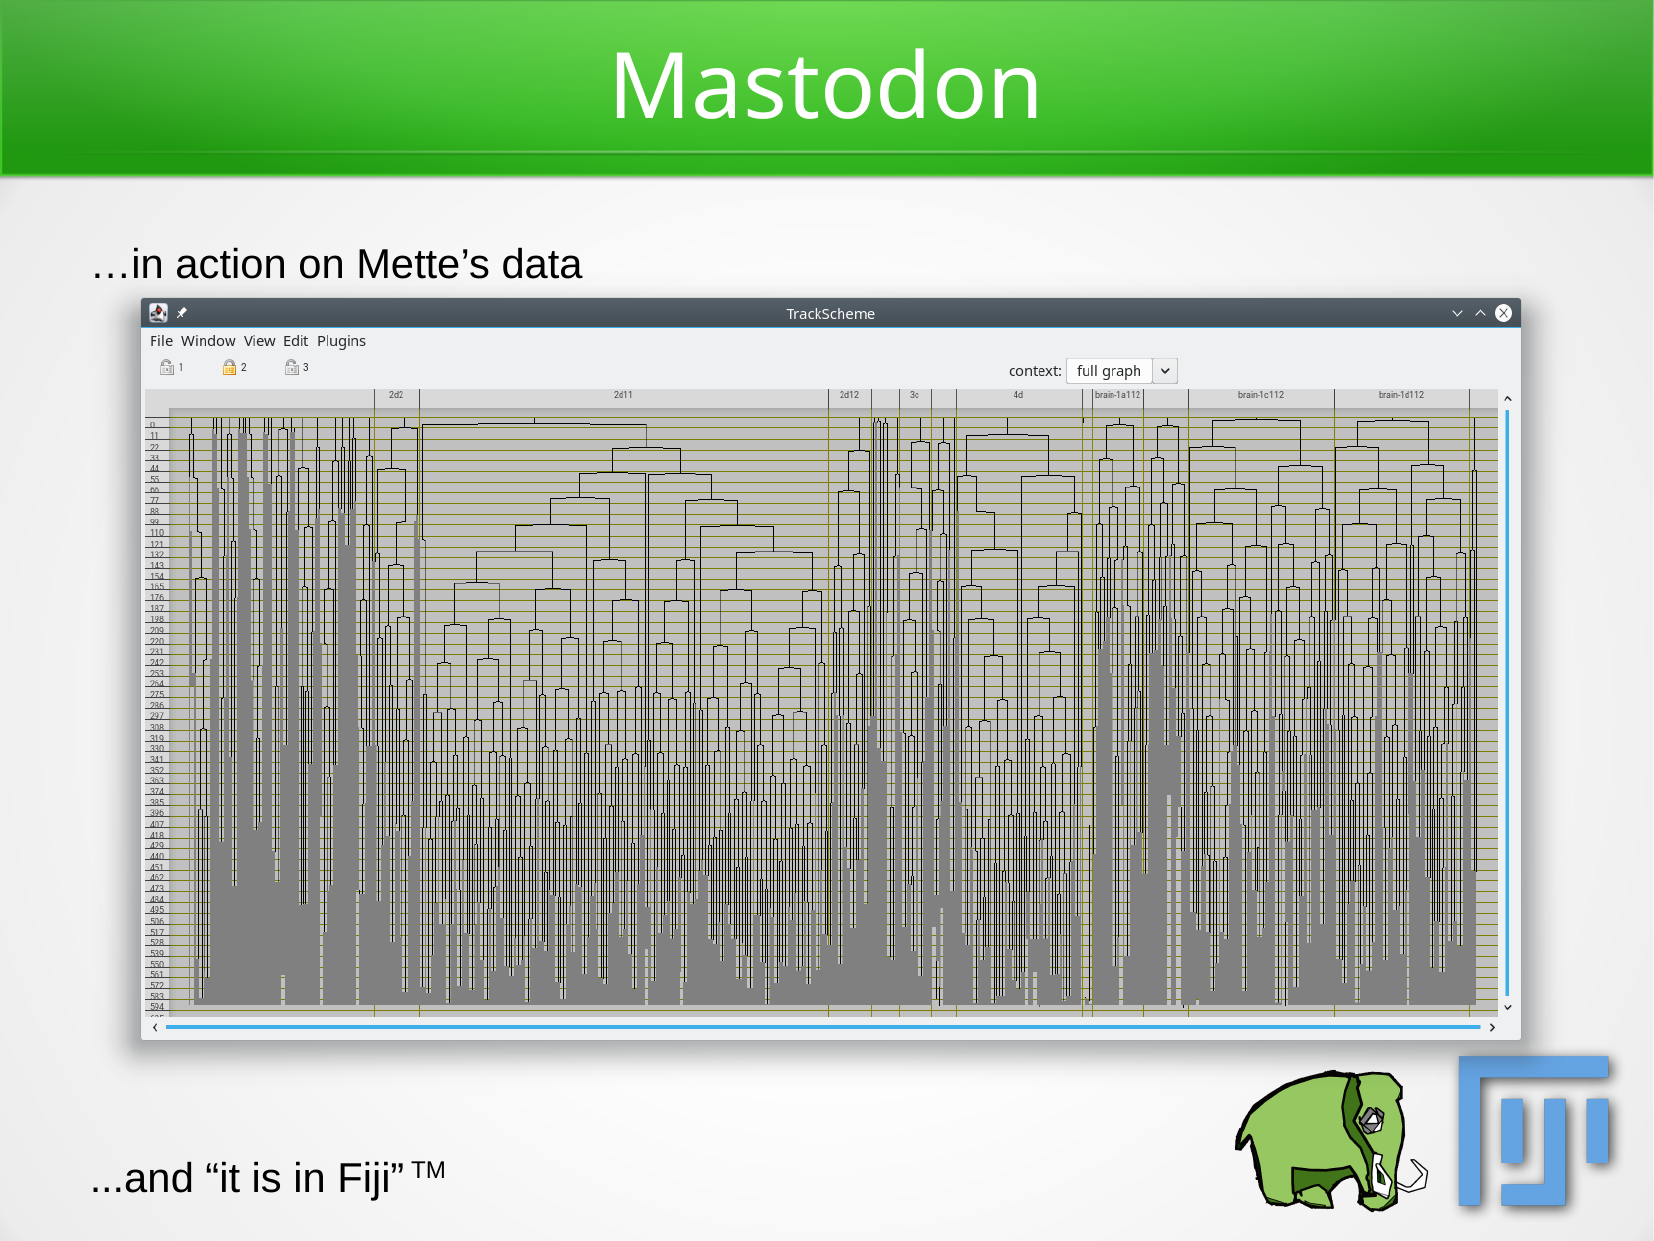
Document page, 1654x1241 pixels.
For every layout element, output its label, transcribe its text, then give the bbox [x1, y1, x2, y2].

text_box ...and “it is in Fiji” TM [75, 1104, 1576, 1209]
text_box …in action on Mette’s data [75, 210, 1576, 1036]
title Mastodon [82, 11, 1571, 154]
picture [0, 0, 1654, 1241]
